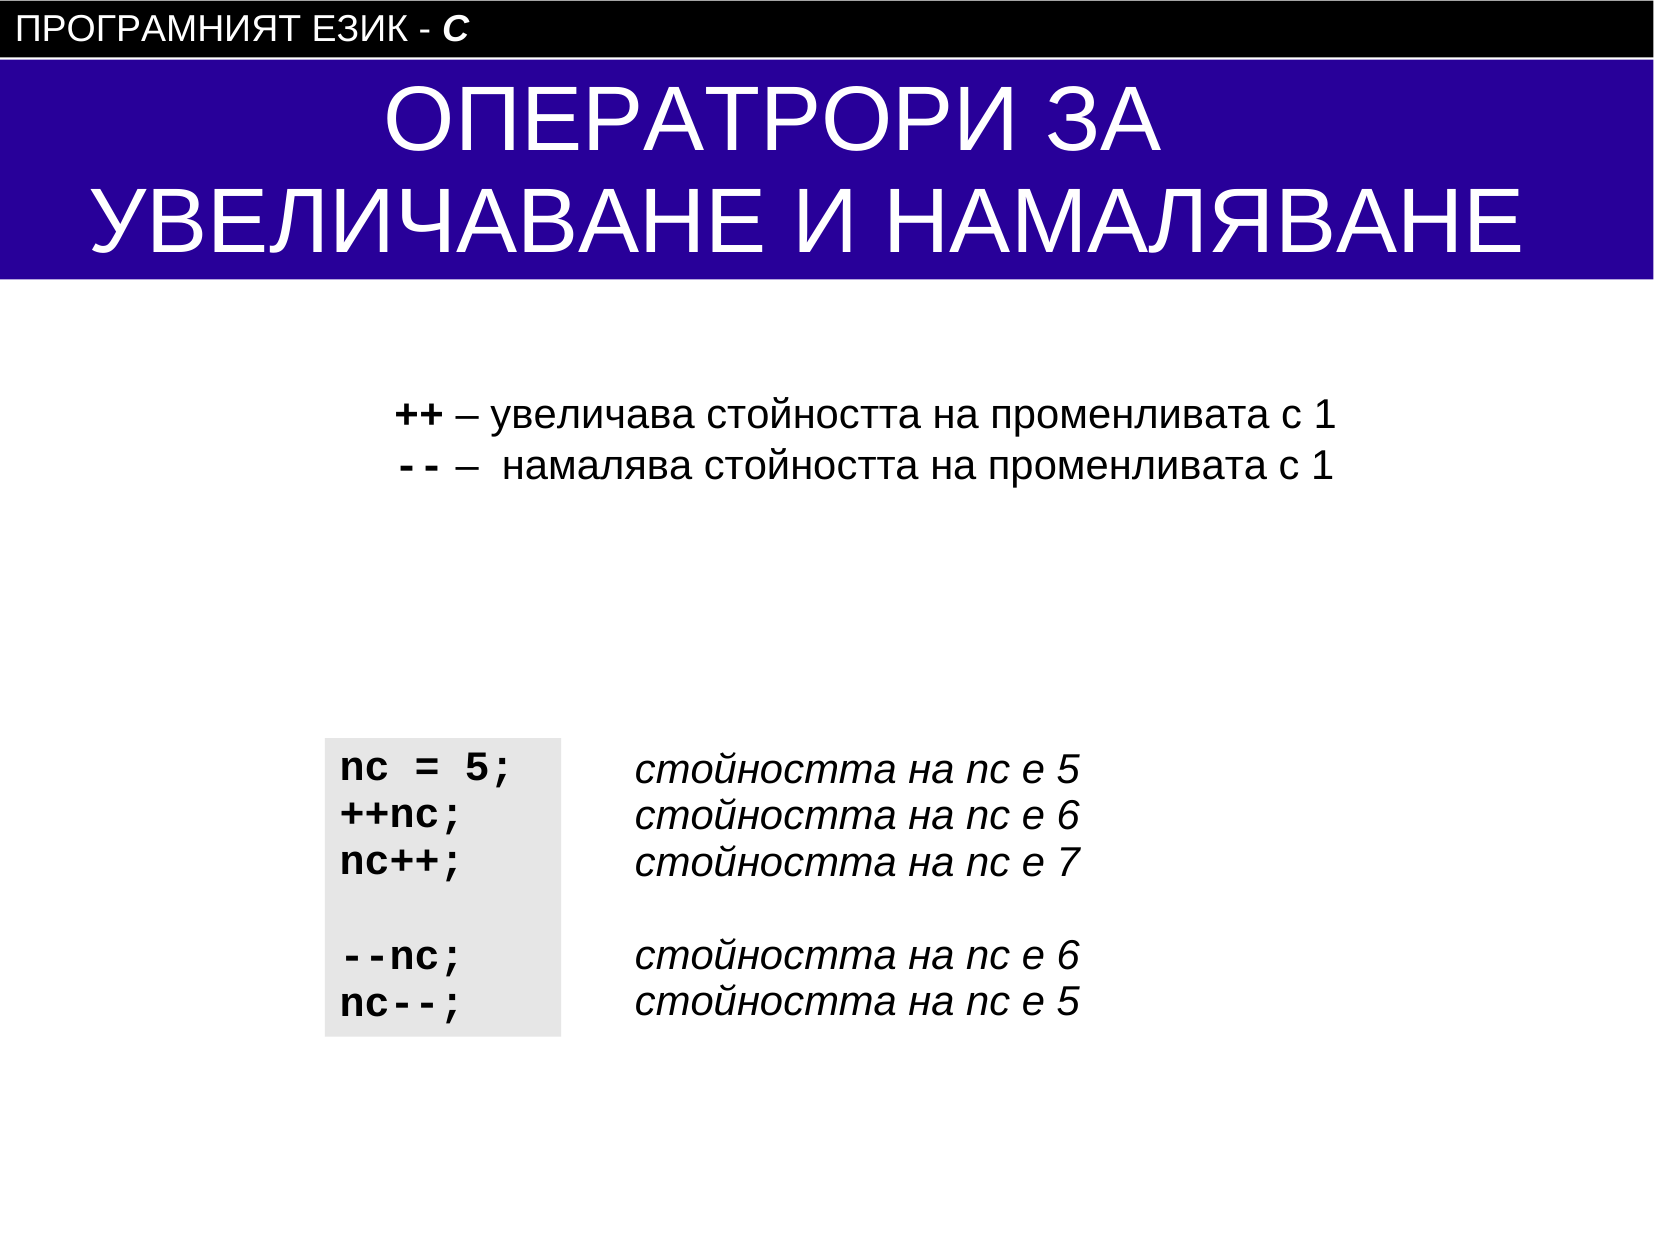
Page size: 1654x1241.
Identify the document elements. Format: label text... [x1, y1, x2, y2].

text_box стойността на nc e 5 стойността на nc е 6 стойността на nc е 7 стойността на nc е 6 стойността на nc е 5 [620, 738, 1152, 1032]
text_box ++ – увеличава стойността на променливата с 1 -- – намалява стойността на променливата с 1 [354, 383, 1388, 500]
text_box ОПЕРАТРОРИ ЗА УВЕЛИЧАВАНЕ И НАМАЛЯВАНЕ [0, 59, 1654, 280]
text_box nc = 5; ++nc; nc++; --nc; nc--; [324, 738, 562, 1037]
text_box ПРОГРАМНИЯT ЕЗИК - С [0, 0, 1654, 58]
